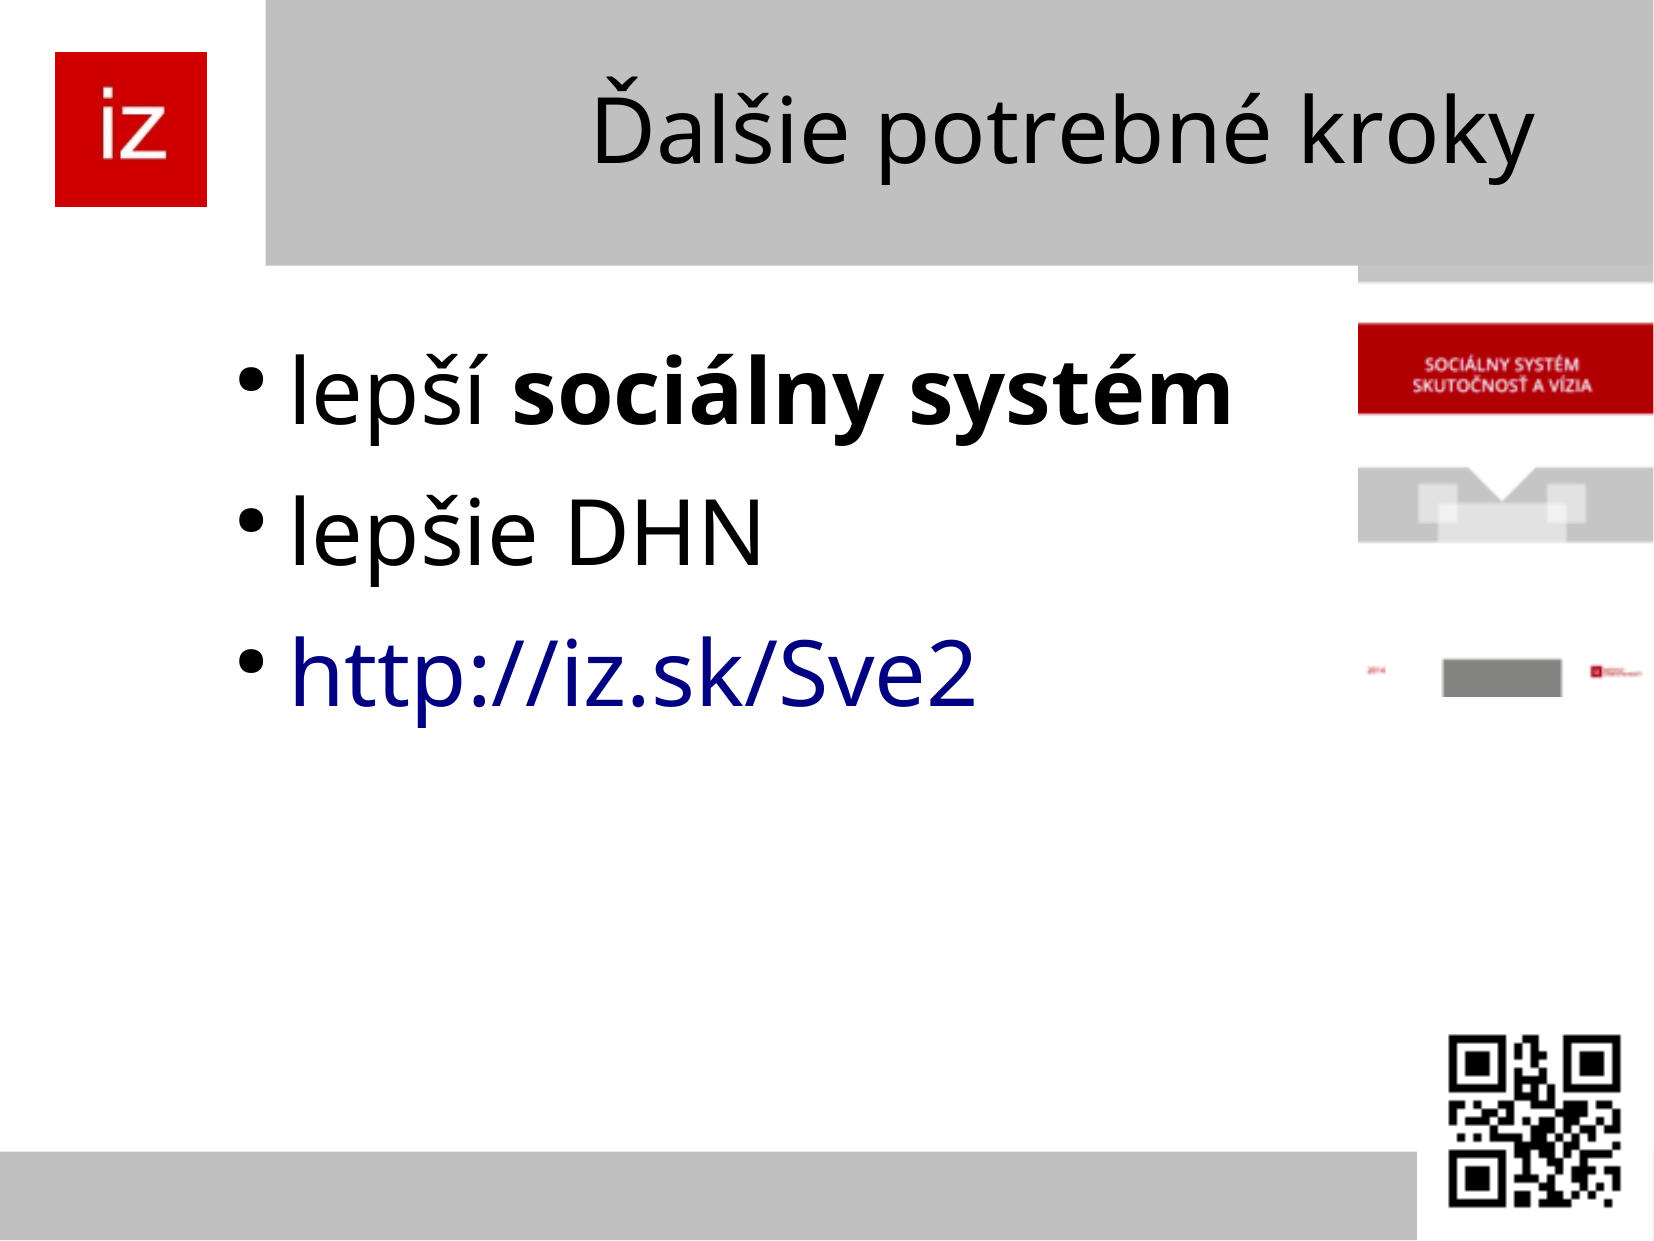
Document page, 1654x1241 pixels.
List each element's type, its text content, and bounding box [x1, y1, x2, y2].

title Ďalšie potrebné kroky [561, 29, 1565, 237]
list lepší sociálny systém lepšie DHN http://iz.sk/Sve2 [121, 344, 1533, 1126]
picture [55, 52, 207, 207]
picture [1417, 1003, 1654, 1241]
picture [1358, 265, 1654, 697]
